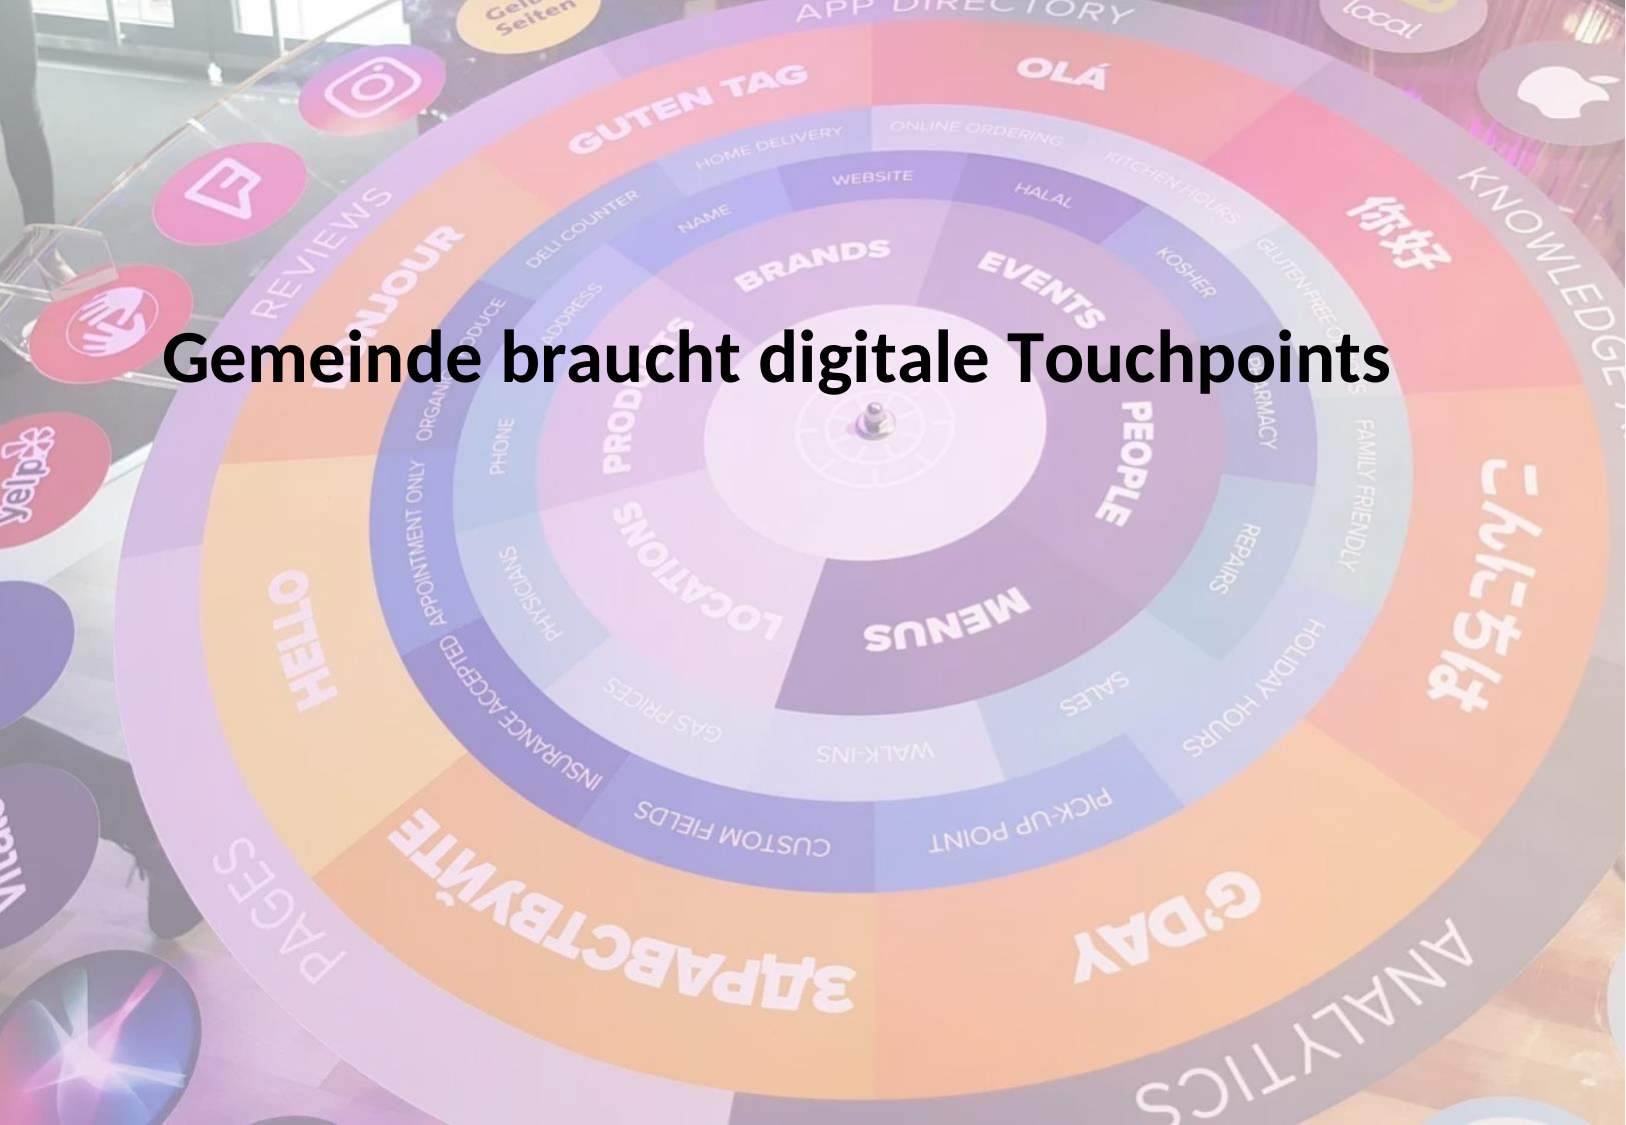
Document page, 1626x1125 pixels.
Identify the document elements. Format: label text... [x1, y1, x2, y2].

title Gemeinde braucht digitale Touchpoints [162, 75, 1461, 1035]
picture [0, 0, 1626, 1125]
